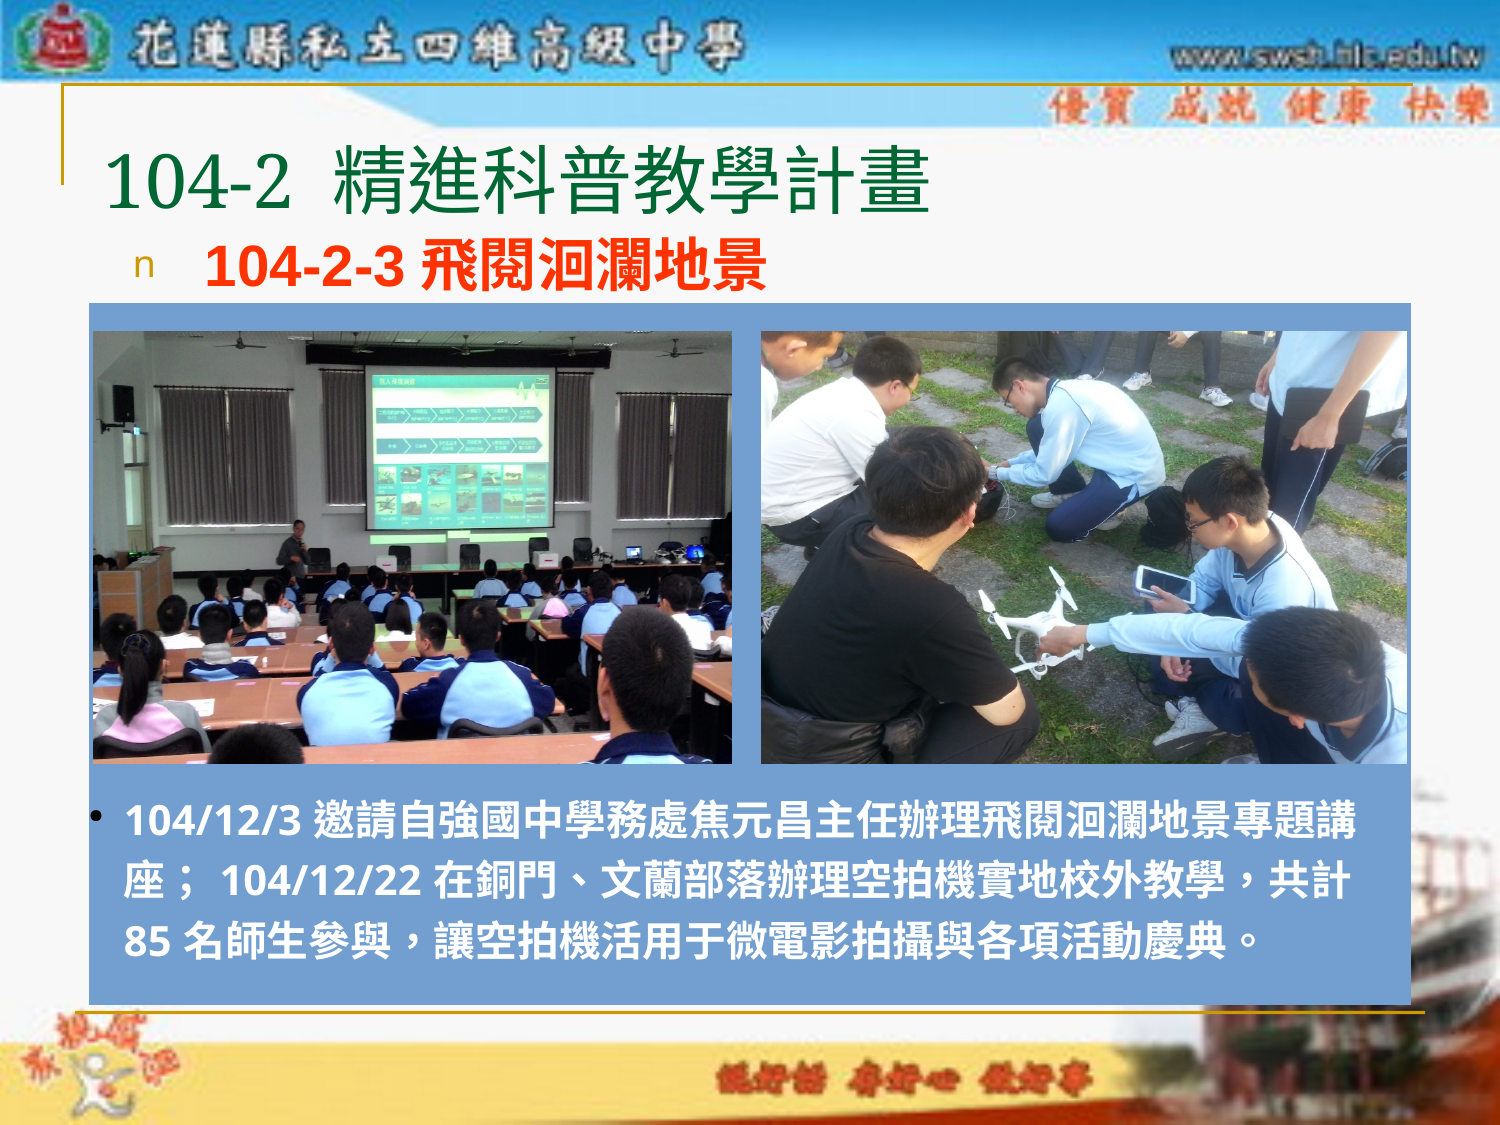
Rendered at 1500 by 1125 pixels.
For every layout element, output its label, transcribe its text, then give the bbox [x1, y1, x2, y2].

picture [761, 331, 1407, 764]
table_cell 104/12/3邀請自強國中學務處焦元昌主任辦理飛閱洄瀾地景專題講座；104/12/22在銅門、文蘭部落辦理空拍機實地校外教學，共計85名師生參與，讓空拍機活用于微電影拍攝與各項活動慶典。 [89, 787, 1411, 1005]
text_box [1080, 1023, 1431, 1099]
table_header [750, 303, 1411, 787]
text_box P27 [0, 1023, 262, 1099]
picture [93, 331, 732, 764]
text_box 104-2-3飛閱洄瀾地景 [88, 220, 1412, 303]
table_header [89, 303, 750, 787]
text_box 104-2 精進科普教學計畫 [88, 101, 1439, 256]
